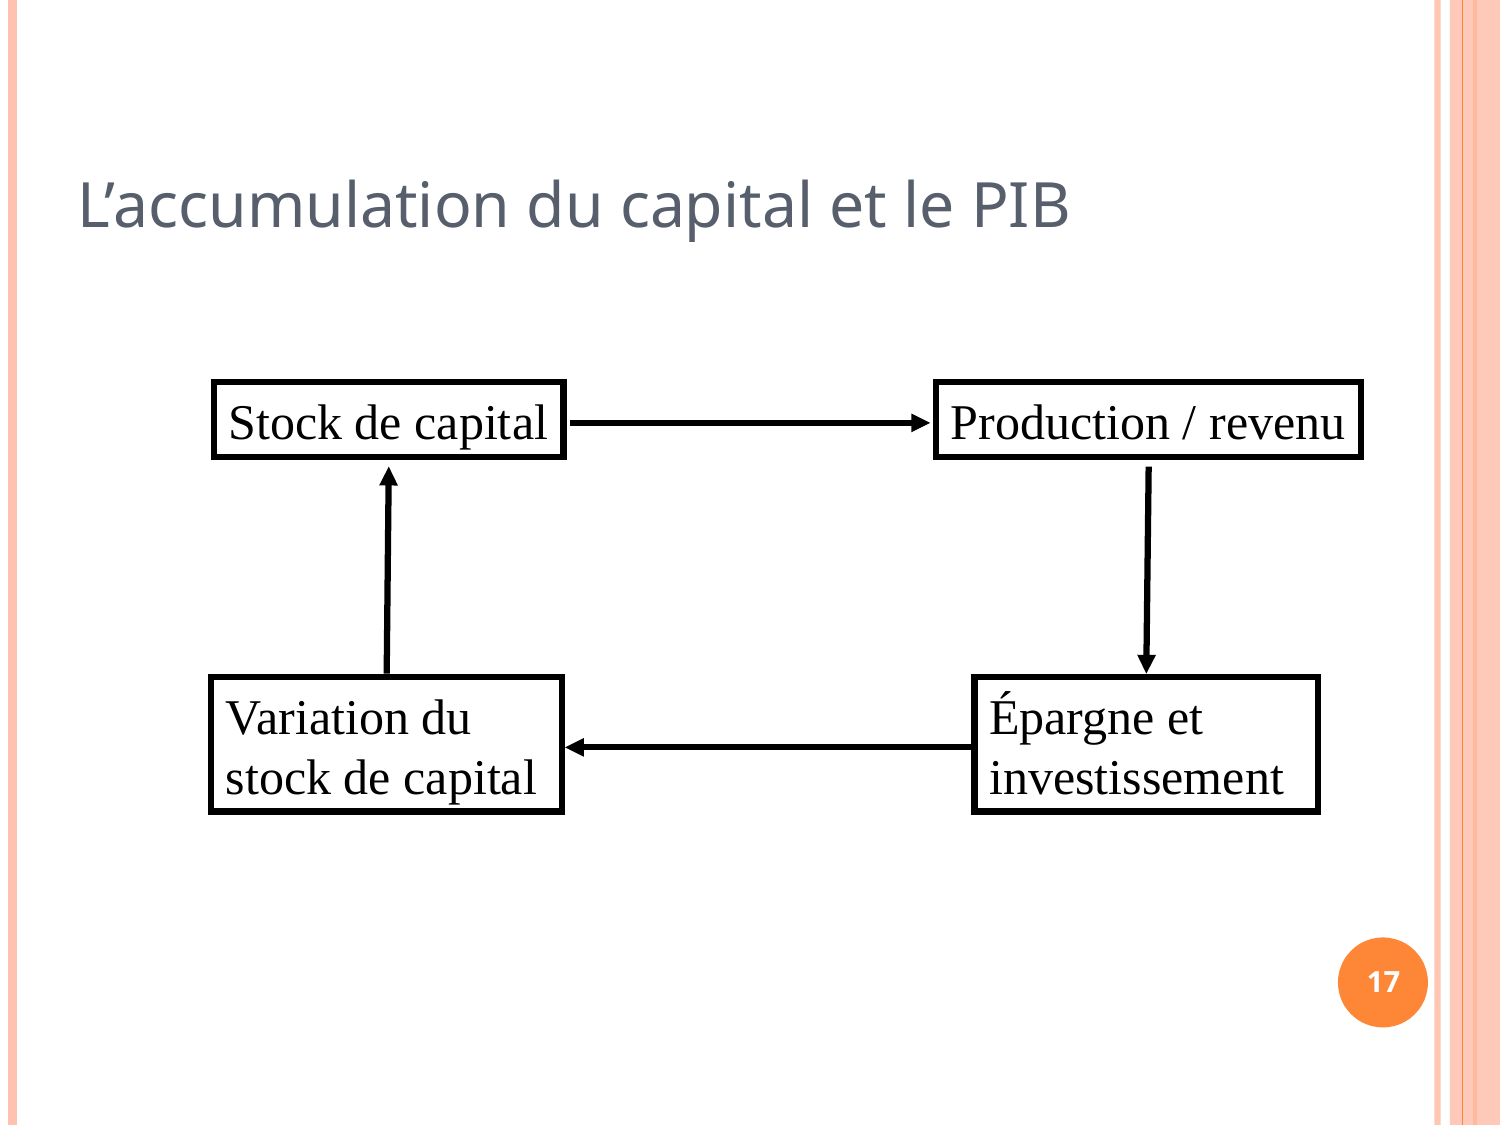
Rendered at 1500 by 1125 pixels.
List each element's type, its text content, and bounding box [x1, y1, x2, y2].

text_box Production / revenu [936, 382, 1361, 458]
slide_number <numéro> [1333, 940, 1434, 1027]
title L’accumulation du capital et le PIB [62, 37, 1450, 248]
text_box Épargne et investissement [974, 676, 1319, 812]
text_box Stock de capital [213, 382, 564, 458]
text_box Variation du stock de capital [211, 676, 562, 812]
